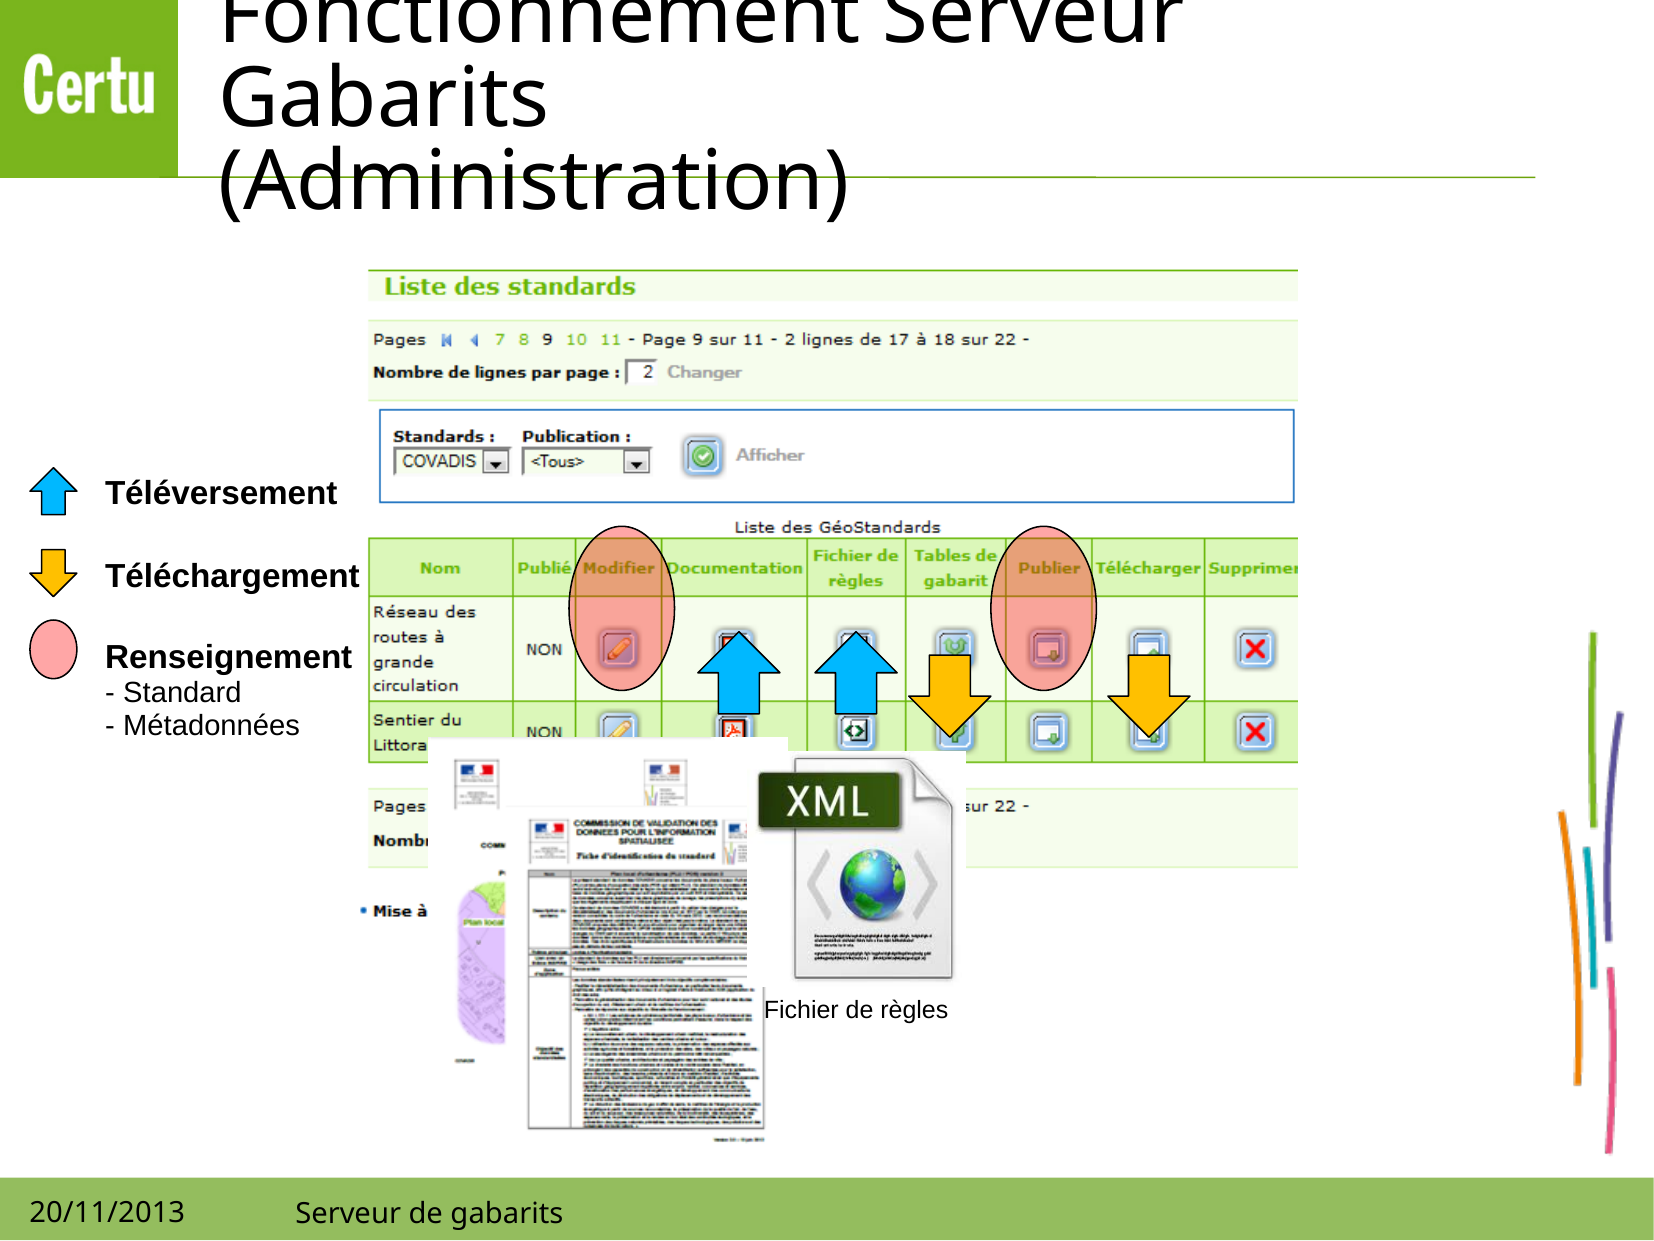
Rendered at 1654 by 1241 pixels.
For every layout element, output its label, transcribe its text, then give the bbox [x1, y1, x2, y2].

text_box [29, 620, 77, 679]
text_box Téléversement [90, 467, 353, 521]
picture [1535, 620, 1654, 1165]
text_box Renseignement - Standard - Métadonnées [90, 631, 368, 750]
text_box [1107, 655, 1191, 738]
picture [356, 259, 1298, 1153]
text_box [908, 655, 991, 738]
text_box [815, 631, 898, 714]
text_box 20/11/2013 [29, 1180, 266, 1240]
title Fonctionnement Serveur Gabarits (Administration) [218, 17, 1536, 185]
text_box Téléchargement [90, 549, 375, 603]
text_box [697, 631, 780, 714]
text_box [29, 467, 77, 515]
text_box [990, 526, 1097, 691]
picture [0, 0, 178, 178]
text_box [568, 526, 675, 691]
text_box [29, 549, 77, 597]
text_box Serveur de gabarits [295, 1192, 1536, 1230]
